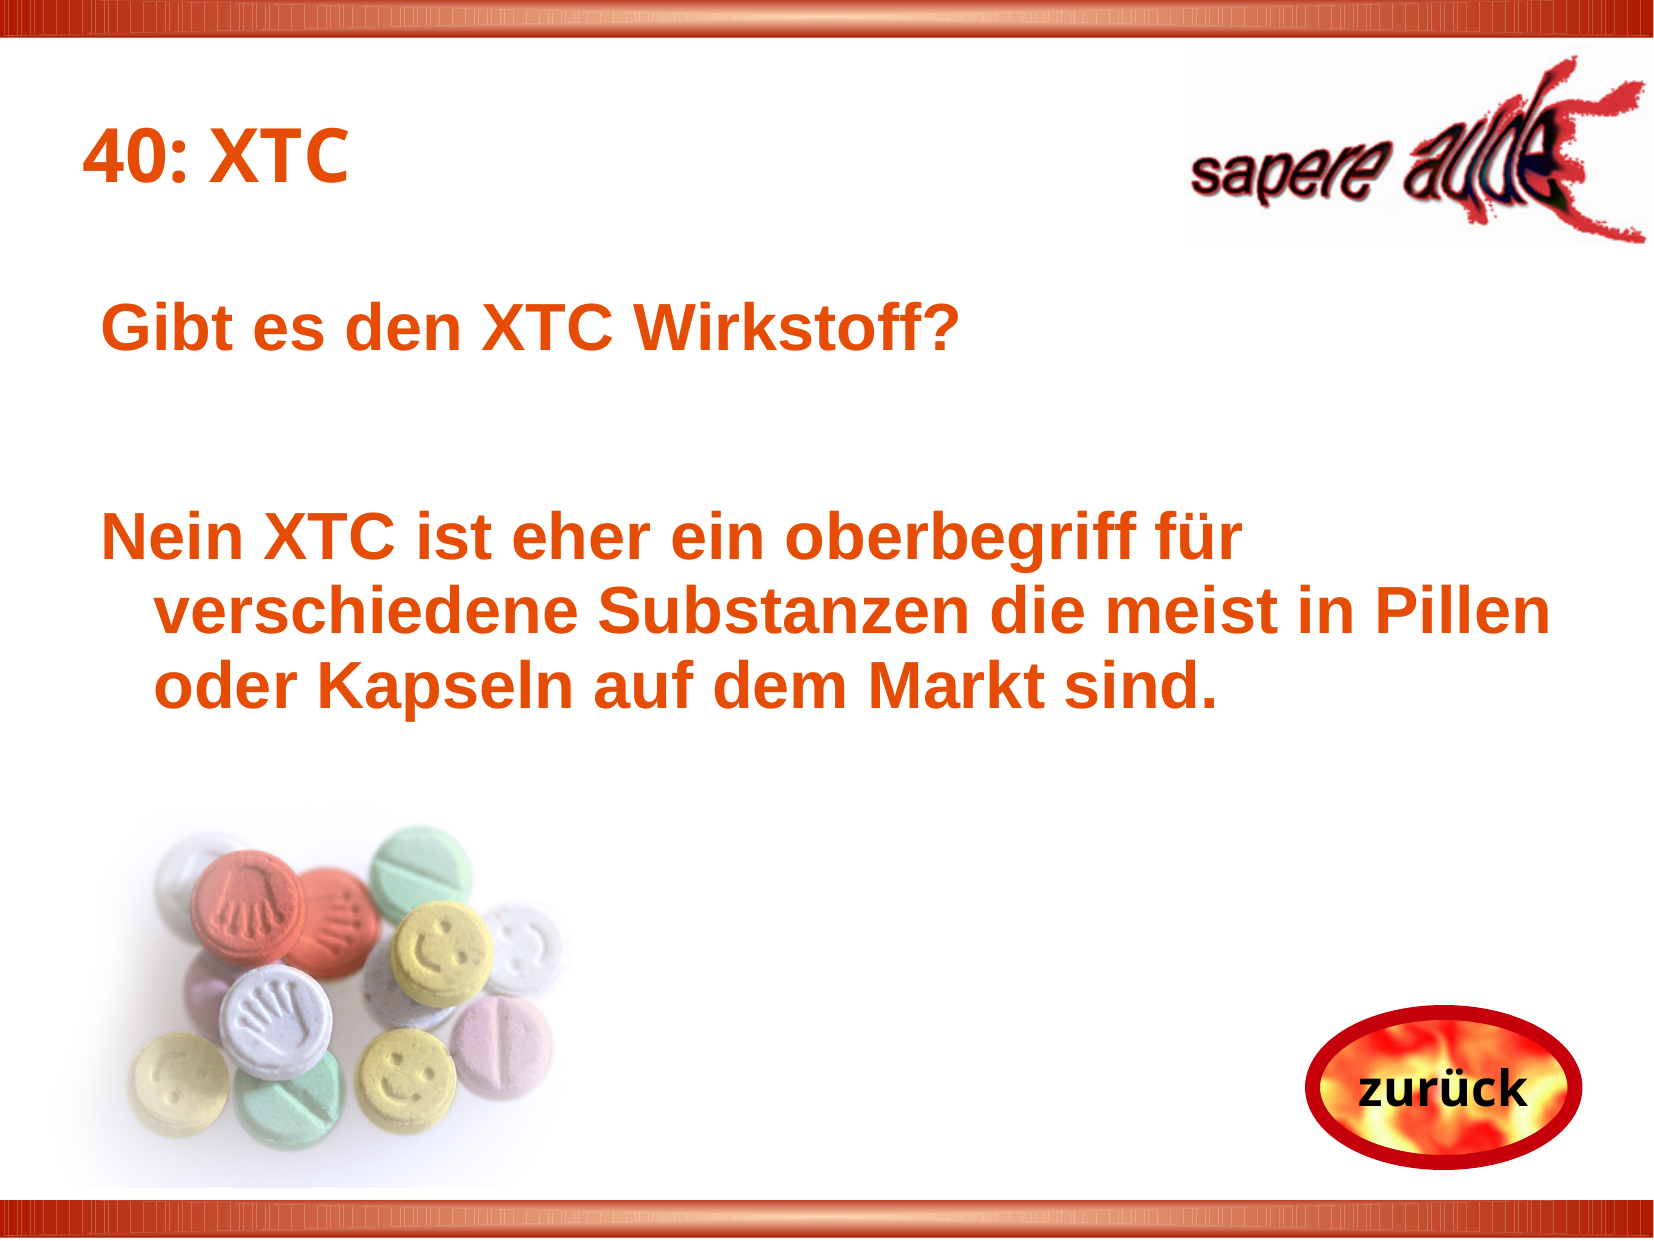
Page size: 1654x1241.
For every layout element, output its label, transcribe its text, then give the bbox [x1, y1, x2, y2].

list Gibt es den XTC Wirkstoff? Nein XTC ist eher ein oberbegriff für verschiedene Substanzen die meist in Pillen oder Kapseln auf dem Markt sind. [82, 290, 1571, 1109]
picture [1184, 43, 1654, 247]
picture [37, 787, 638, 1188]
title 40: XTC [82, 49, 1571, 257]
picture [1328, 1109, 1560, 1154]
